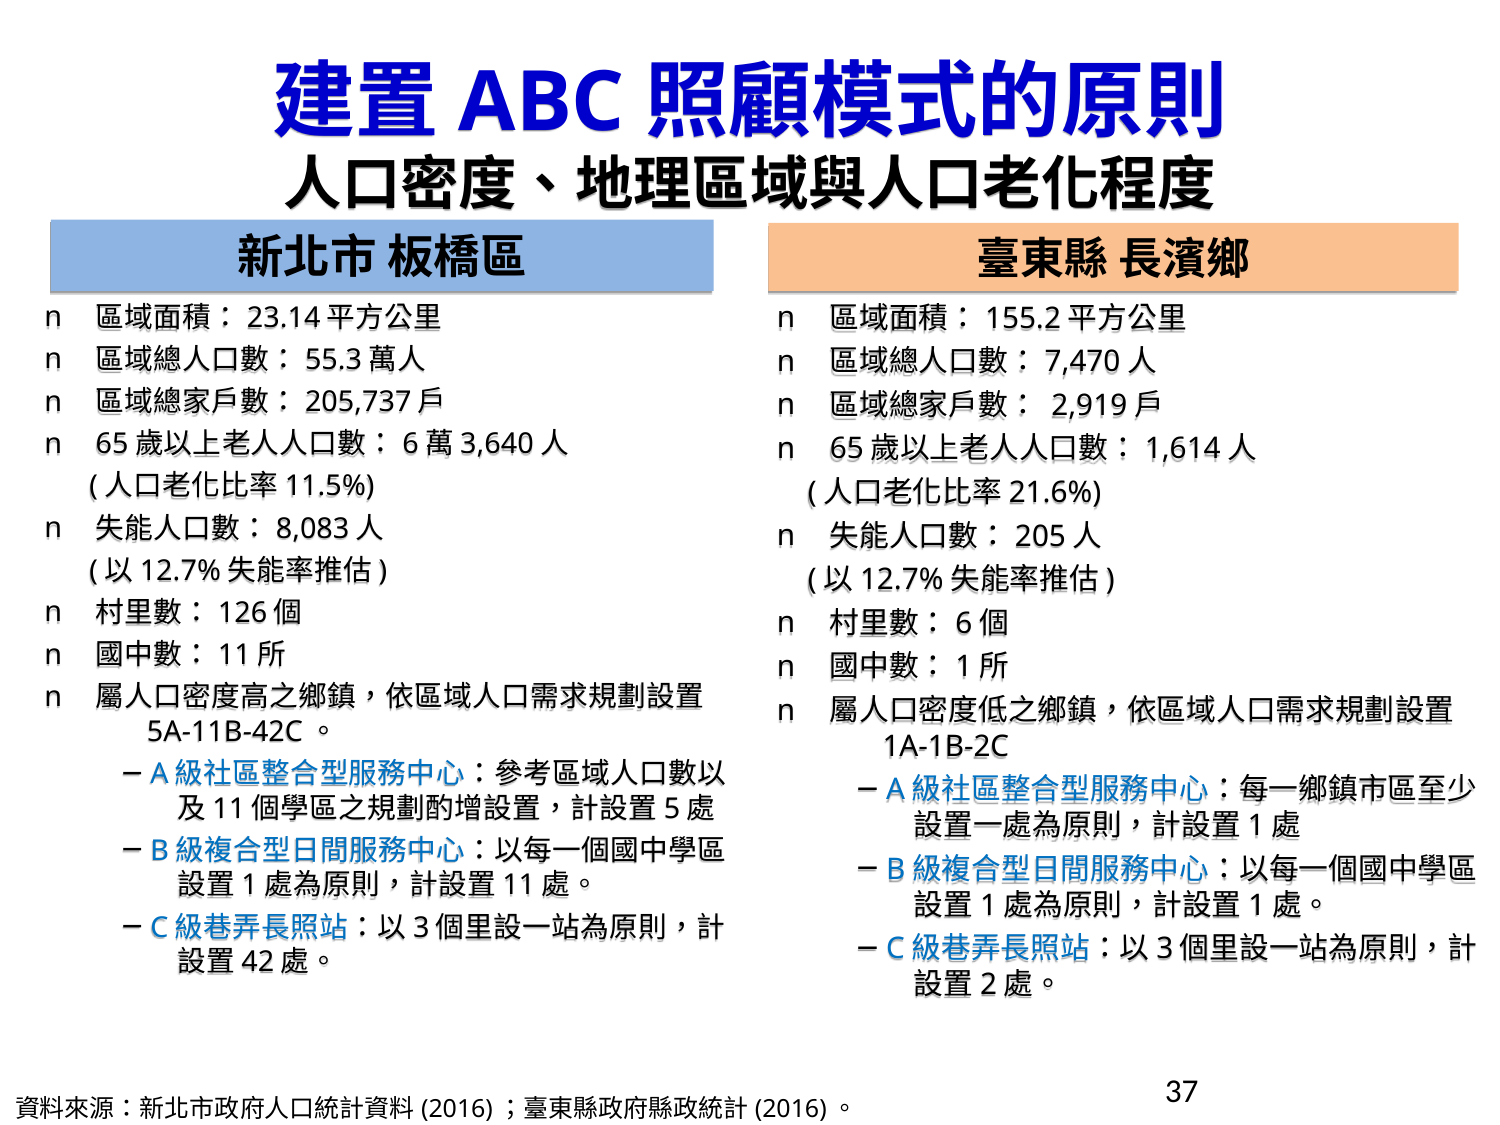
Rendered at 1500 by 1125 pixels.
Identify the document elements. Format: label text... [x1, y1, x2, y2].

title 建置ABC照顧模式的原則 人口密度、地理區域與人口老化程度 [75, 30, 1426, 233]
list 臺東縣 長濱鄉 [768, 222, 1459, 290]
list 新北市 板橋區 [50, 219, 714, 290]
text_box 37 [1149, 1059, 1500, 1120]
list 區域面積：155.2平方公里 區域總人口數：7,470人 區域總家戶數： 2,919戶 65歲以上老人人口數：1,614人 (人口老化比率21.6%) 失能人口數：205人 (以12.7%失能率推估) 村里數：6個 國中數：1所 屬人口密度低之鄉鎮，依區域人口需求規劃設置1A-1B-2C A級社區整合型服務中心：每一鄉鎮市區至少設置一處為原則，計設置1處 B級複合型日間服務中心：以每一個國中學區設置1處為原則，計設置1處。 C級巷弄長照站：以3個里設一站為原則，計設置2處。 [761, 290, 1500, 1010]
list 區域面積：23.14平方公里 區域總人口數：55.3萬人 區域總家戶數：205,737戶 65歲以上老人人口數：6萬3,640人 (人口老化比率11.5%) 失能人口數：8,083人 (以12.7%失能率推估) 村里數：126個 國中數：11所 屬人口密度高之鄉鎮，依區域人口需求規劃設置5A-11B-42C。 A級社區整合型服務中心：參考區域人口數以及11個學區之規劃酌增設置，計設置5處 B級複合型日間服務中心：以每一個國中學區設置1處為原則，計設置11處。 C級巷弄長照站：以3個里設一站為原則，計設置42處。 [29, 290, 751, 994]
text_box 資料來源：新北市政府人口統計資料(2016)；臺東縣政府縣政統計(2016)。 [0, 1084, 863, 1125]
